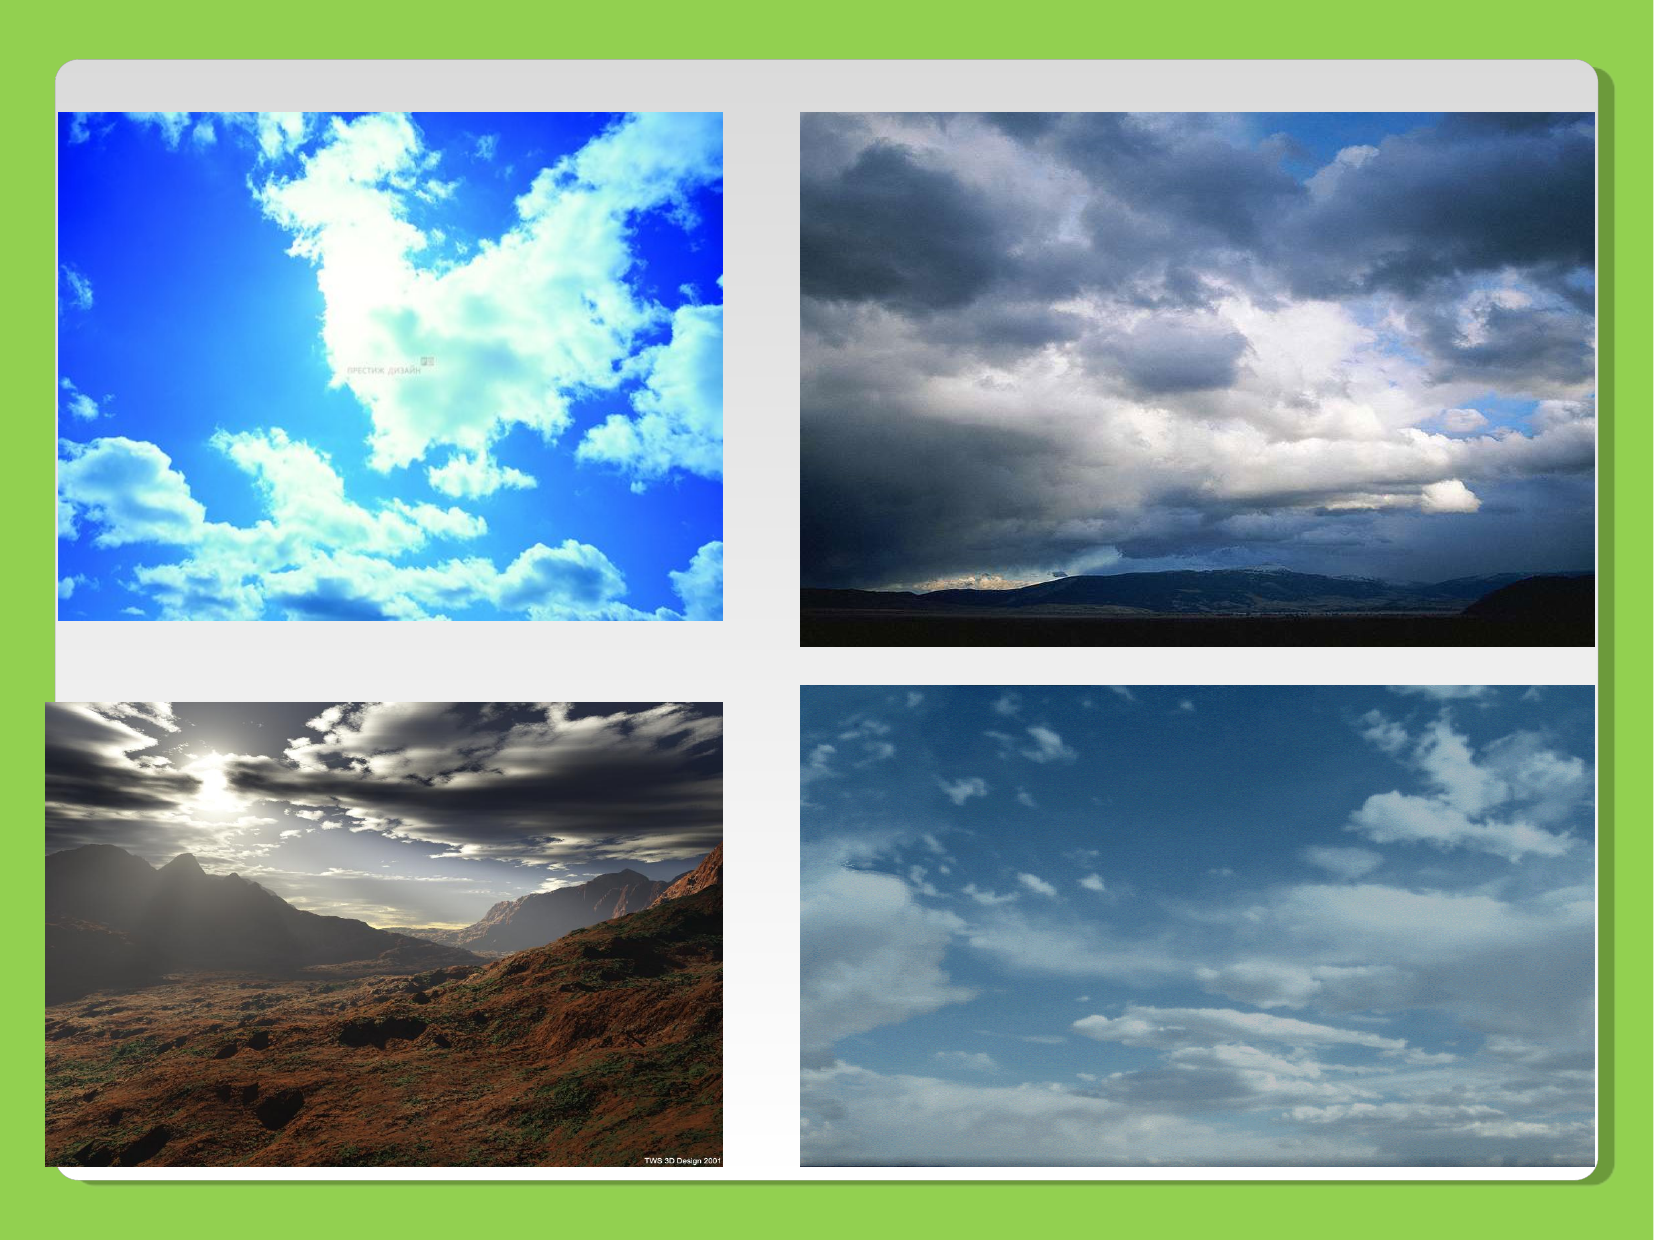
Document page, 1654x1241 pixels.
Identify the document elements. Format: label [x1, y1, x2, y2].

picture [45, 702, 723, 1167]
picture [800, 685, 1595, 1167]
picture [58, 112, 723, 621]
picture [800, 112, 1595, 647]
